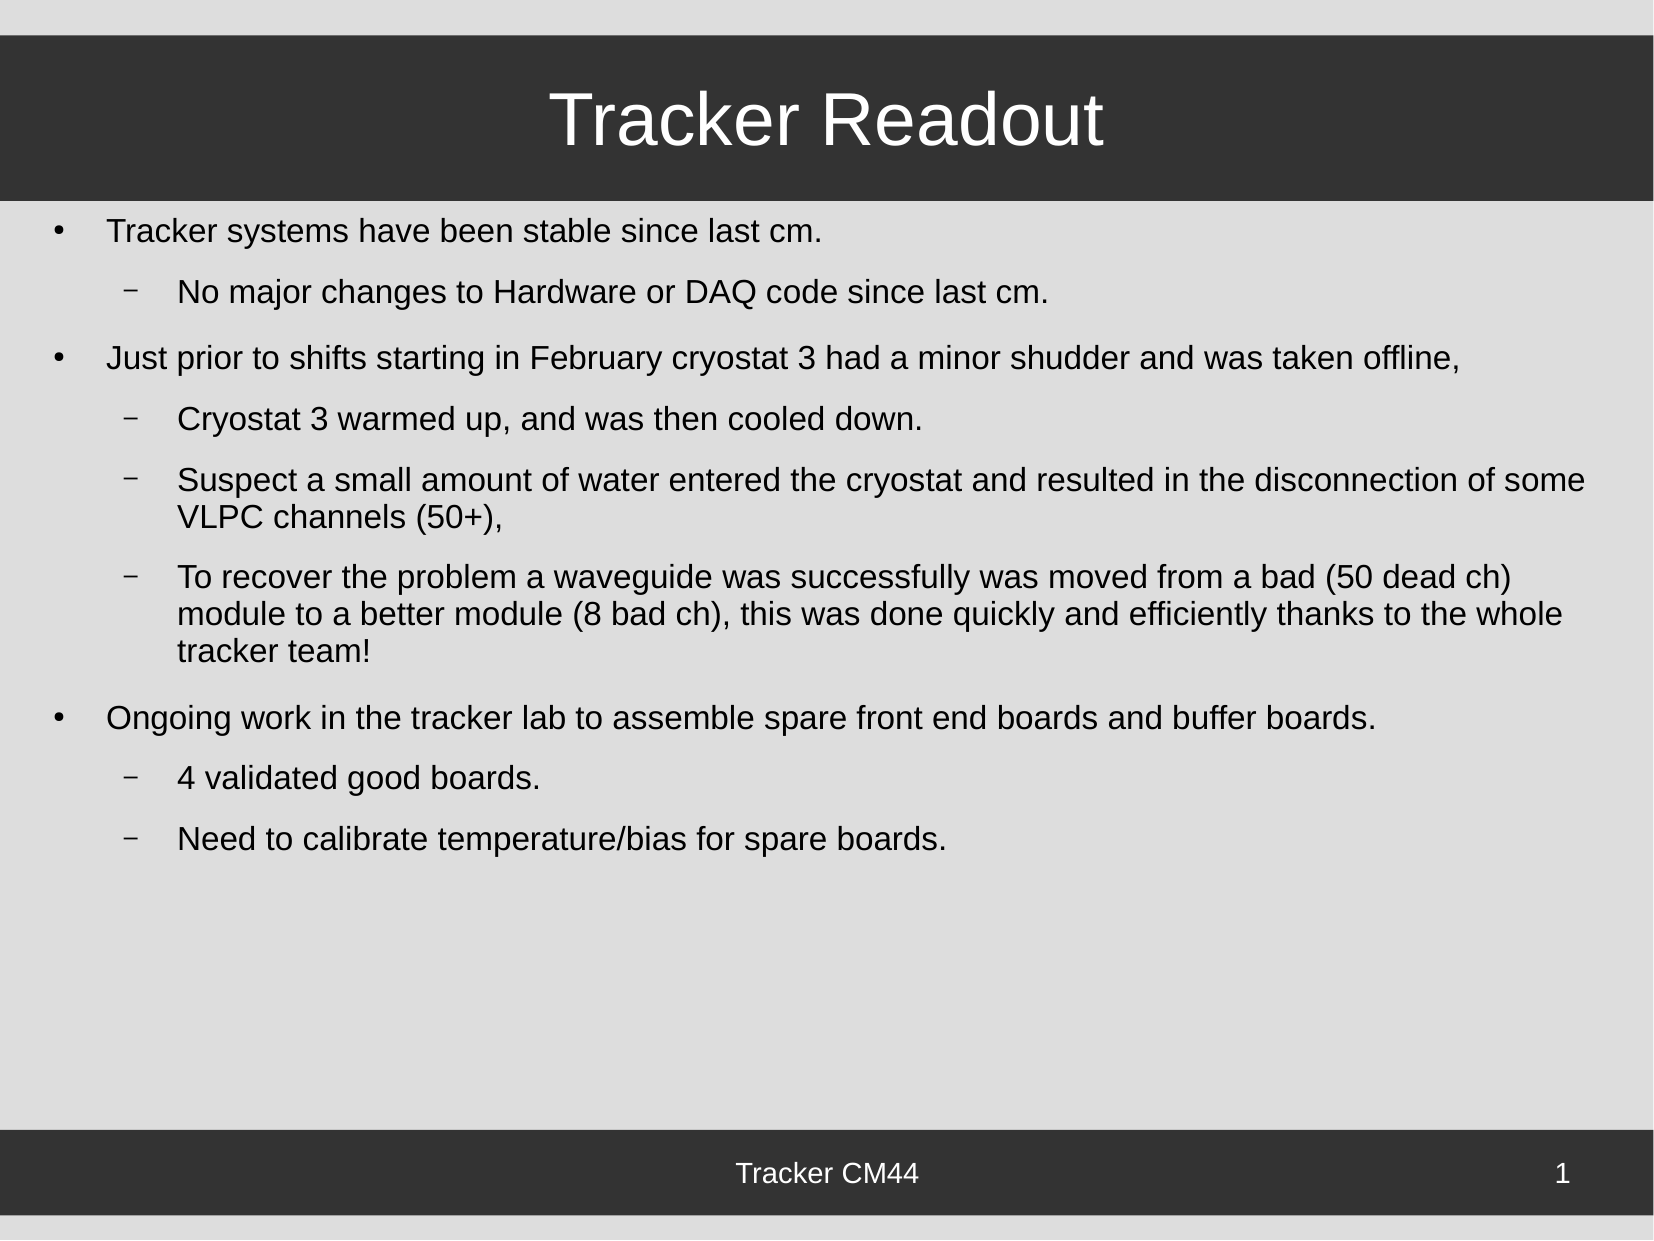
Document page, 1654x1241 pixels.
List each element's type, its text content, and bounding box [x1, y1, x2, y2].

title Tracker Readout [82, 49, 1571, 189]
list Tracker systems have been stable since last cm. No major changes to Hardware or DAQ code since last cm. Just prior to shifts starting in February cryostat 3 had a minor shudder and was taken offline, Cryostat 3 warmed up, and was then cooled down. Suspect a small amount of water entered the cryostat and resulted in the disconnection of some VLPC channels (50+), To recover the problem a waveguide was successfully was moved from a bad (50 dead ch) module to a better module (8 bad ch), this was done quickly and efficiently thanks to the whole tracker team! Ongoing work in the tracker lab to assemble spare front end boards and buffer boards. 4 validated good boards. Need to calibrate temperature/bias for spare boards. [35, 212, 1595, 1130]
